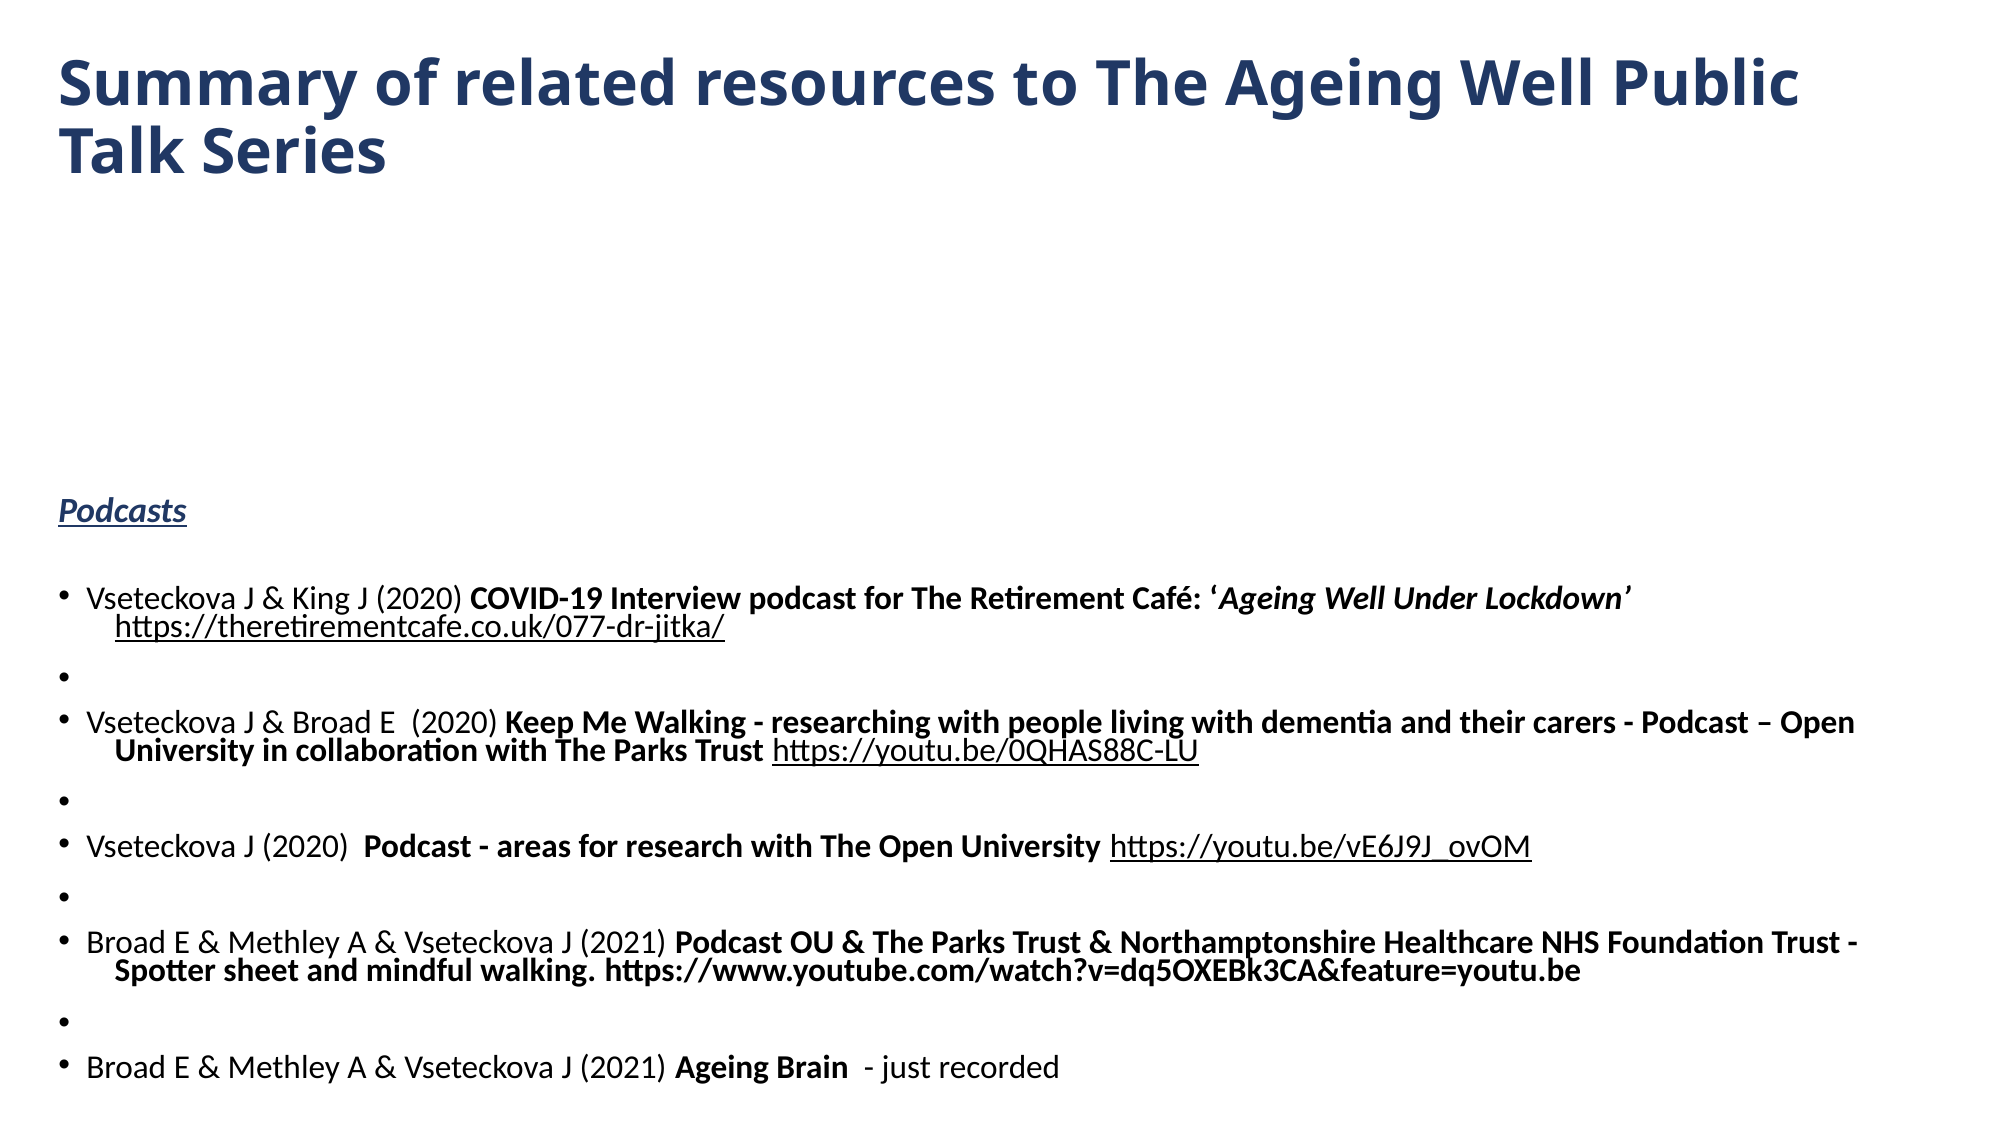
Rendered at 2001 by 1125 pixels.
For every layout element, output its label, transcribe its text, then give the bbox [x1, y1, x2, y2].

title Summary of related resources to The Ageing Well Public Talk Series [43, 41, 1852, 198]
list Podcasts Vseteckova J & King J (2020) COVID-19 Interview podcast for The Retirement Café: ‘Ageing Well Under Lockdown’ https://theretirementcafe.co.uk/077-dr-jitka/ Vseteckova J & Broad E (2020) Keep Me Walking - researching with people living with dementia and their carers - Podcast – Open University in collaboration with The Parks Trust https://youtu.be/0QHAS88C-LU Vseteckova J (2020) Podcast - areas for research with The Open University https://youtu.be/vE6J9J_ovOM Broad E & Methley A & Vseteckova J (2021) Podcast OU & The Parks Trust & Northamptonshire Healthcare NHS Foundation Trust - Spotter sheet and mindful walking. https://www.youtube.com/watch?v=dq5OXEBk3CA&feature=youtu.be Broad E & Methley A & Vseteckova J (2021) Ageing Brain - just recorded [43, 296, 1937, 1112]
